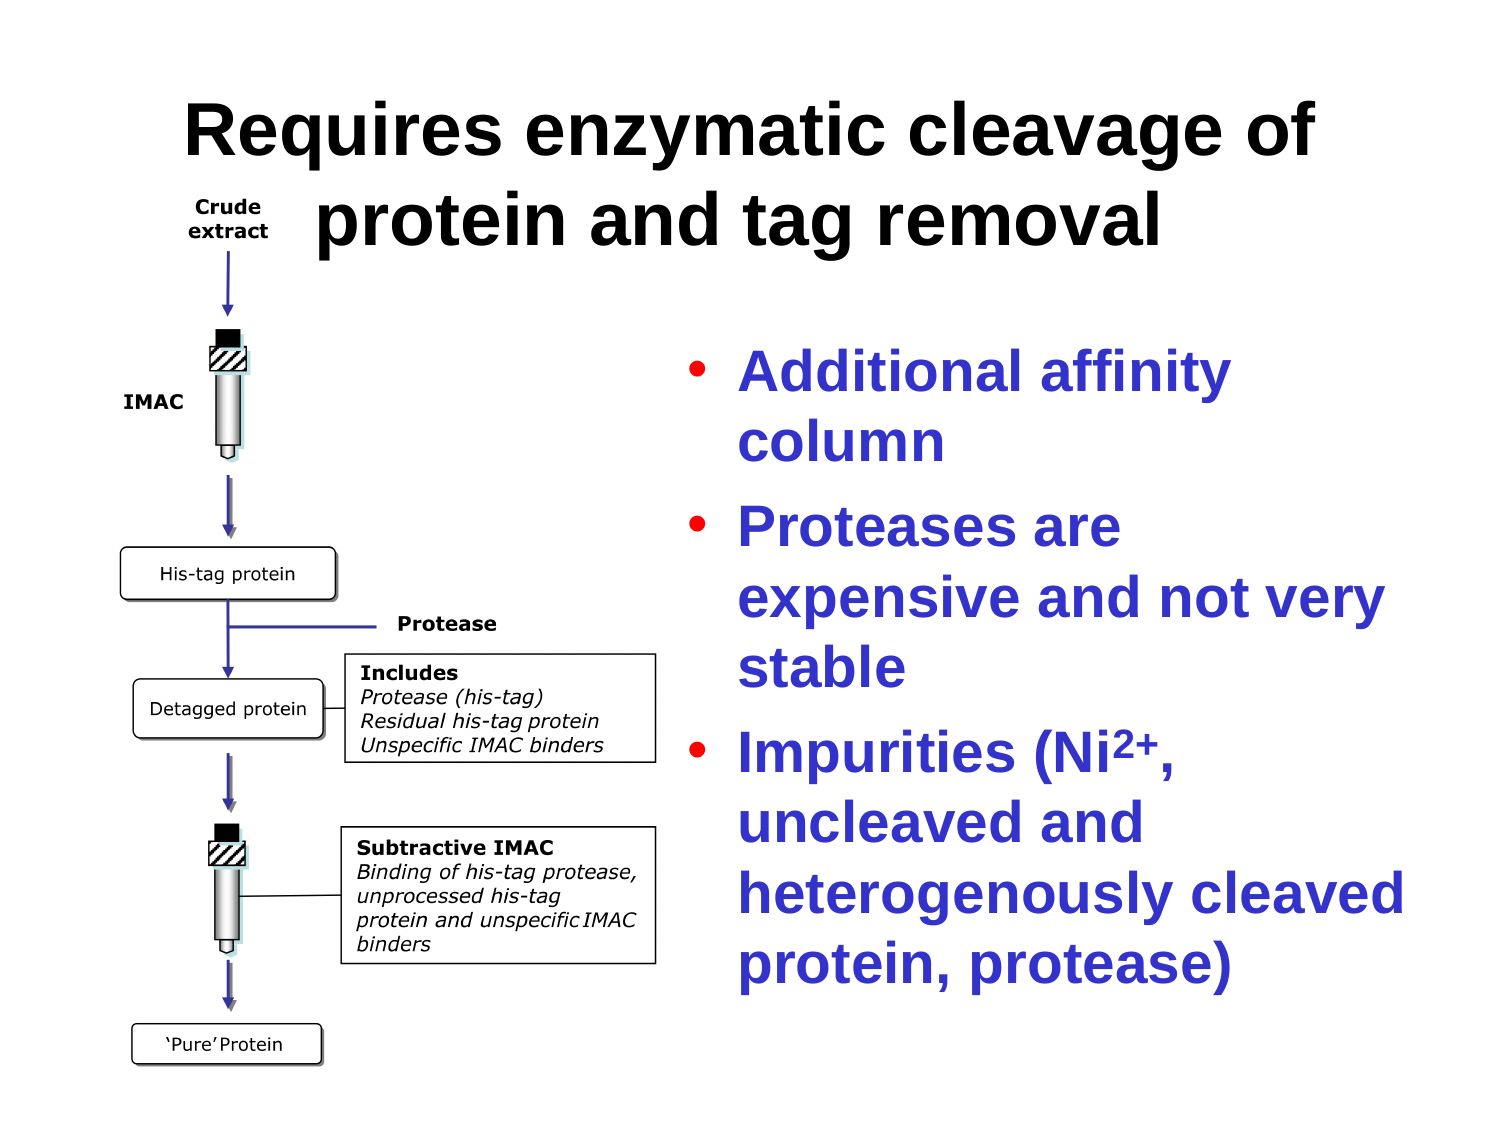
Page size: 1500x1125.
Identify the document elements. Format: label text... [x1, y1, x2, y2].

title Requires enzymatic cleavage of protein and tag removal [112, 52, 1388, 289]
list Additional affinity column Proteases are expensive and not very stable Impurities (Ni2+, uncleaved and heterogenously cleaved protein, protease) [672, 324, 1423, 1068]
picture [112, 289, 663, 1073]
